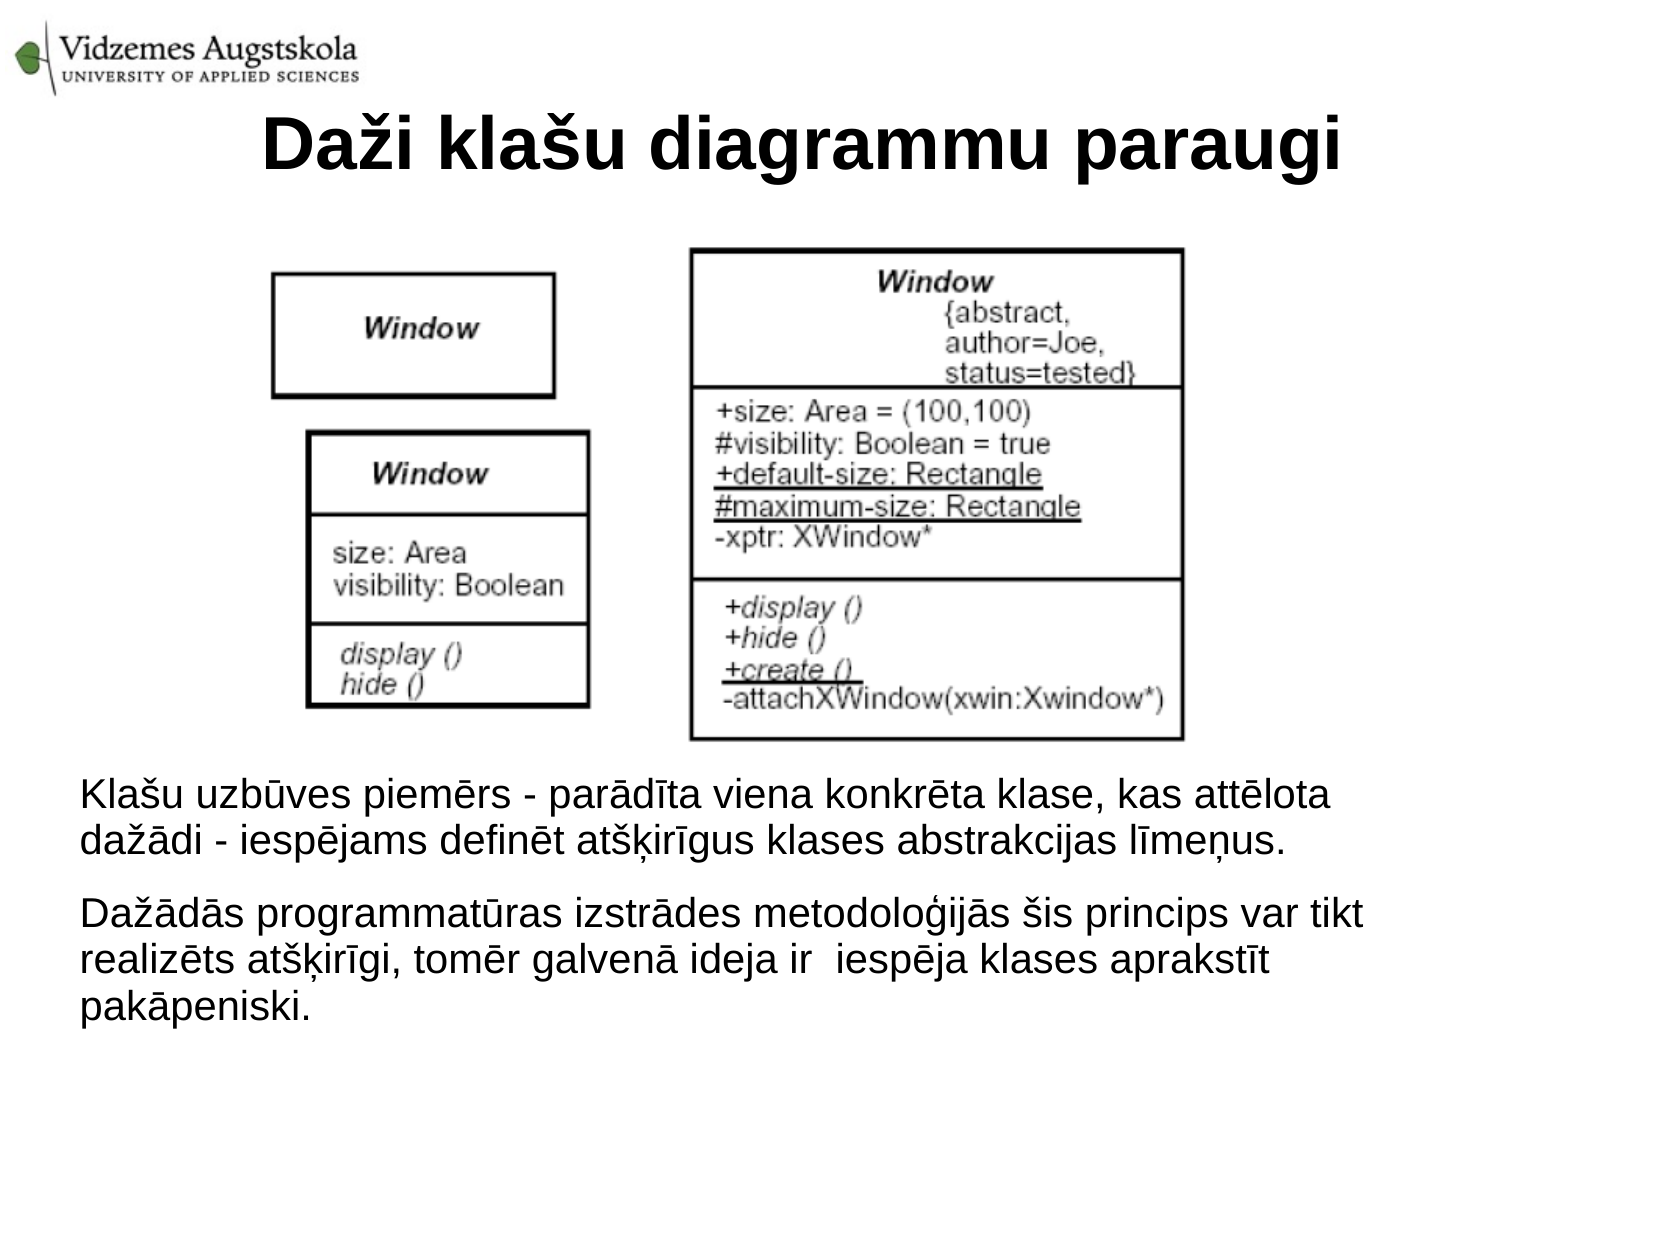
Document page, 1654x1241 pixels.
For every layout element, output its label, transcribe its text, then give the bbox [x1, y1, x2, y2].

picture [5, 2, 368, 113]
picture [265, 243, 1197, 753]
text_box Klašu uzbūves piemērs - parādīta viena konkrēta klase, kas attēlota dažādi - iespējams definēt atšķirīgus klases abstrakcijas līmeņus. Dažādās programmatūras izstrādes metodoloģijās šis princips var tikt realizēts atšķirīgi, tomēr galvenā ideja ir iespēja klases aprakstīt pakāpeniski. [64, 763, 1447, 1038]
title Daži klašu diagrammu paraugi [94, 103, 1512, 188]
